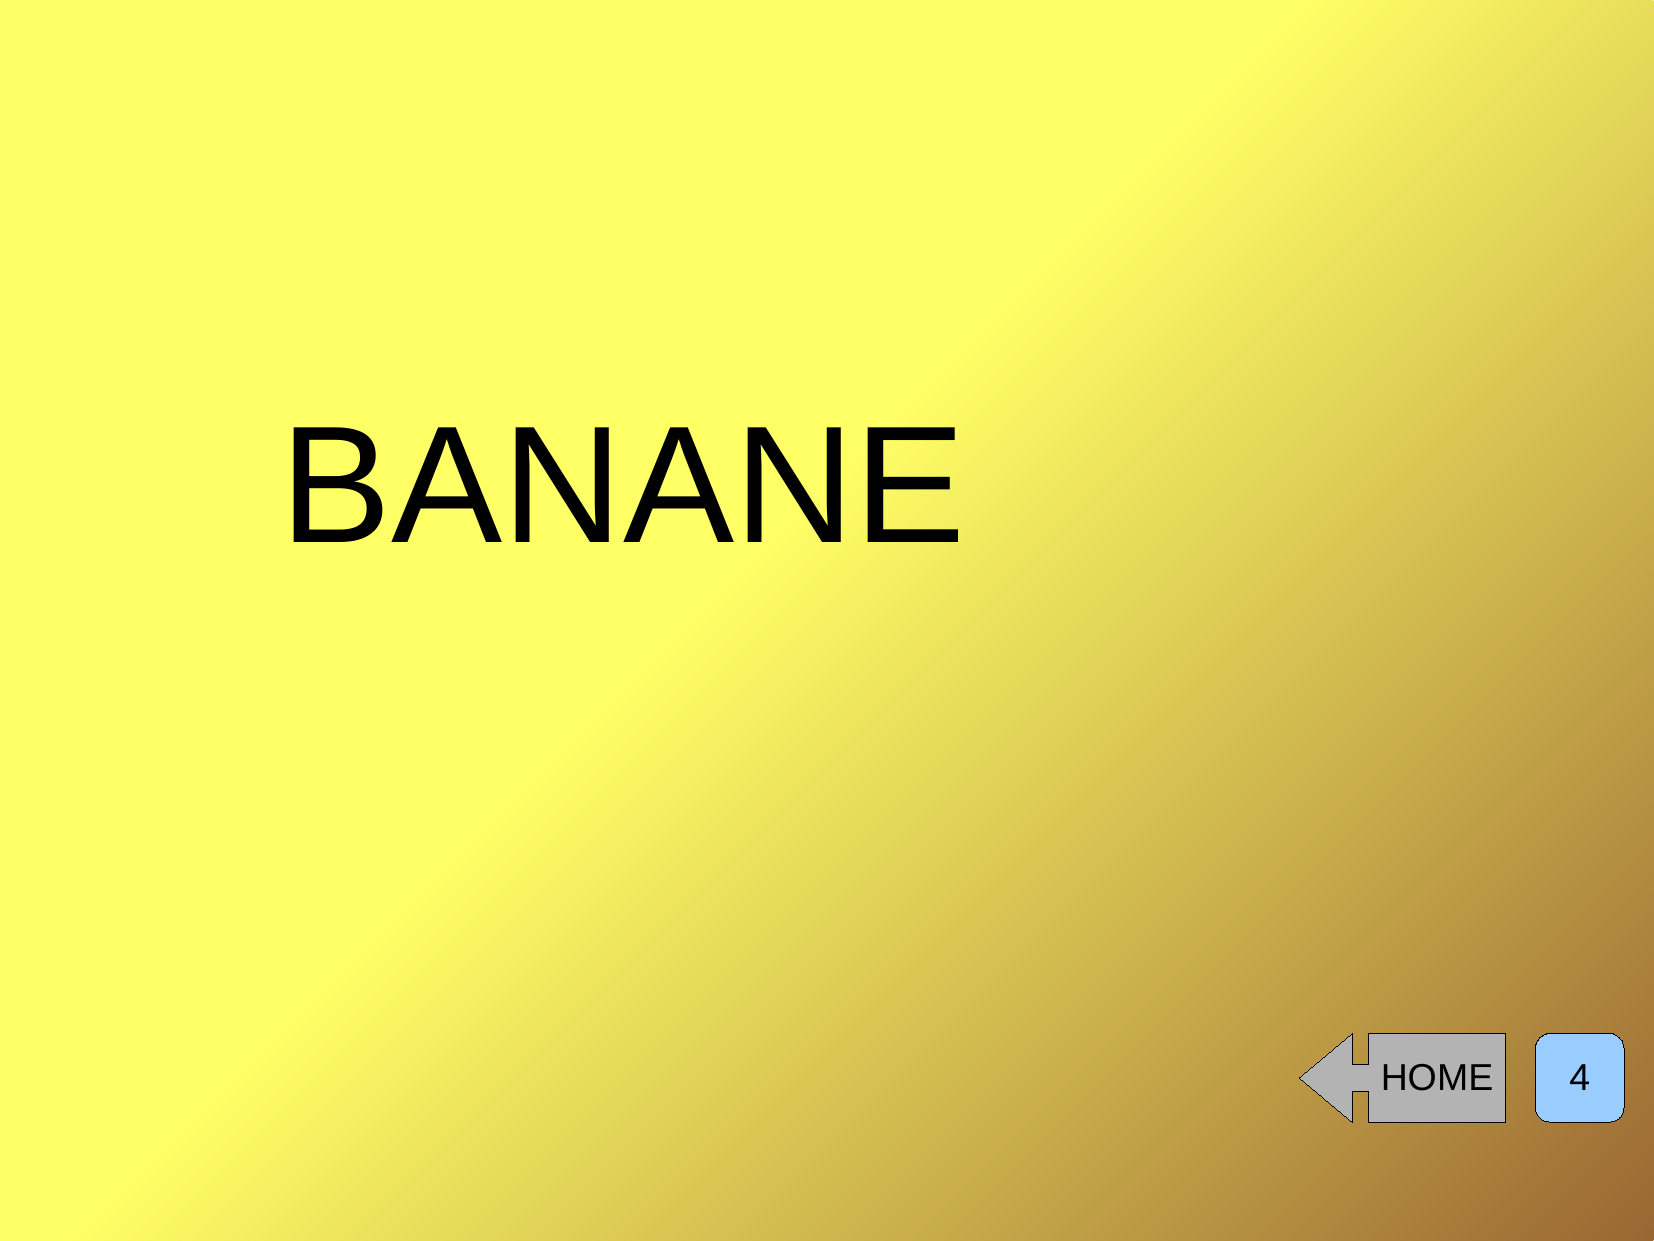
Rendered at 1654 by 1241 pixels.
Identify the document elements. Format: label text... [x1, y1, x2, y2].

text_box <numero> [1535, 1033, 1625, 1123]
text_box BANANE [265, 383, 1418, 586]
text_box HOME [1299, 1033, 1506, 1123]
